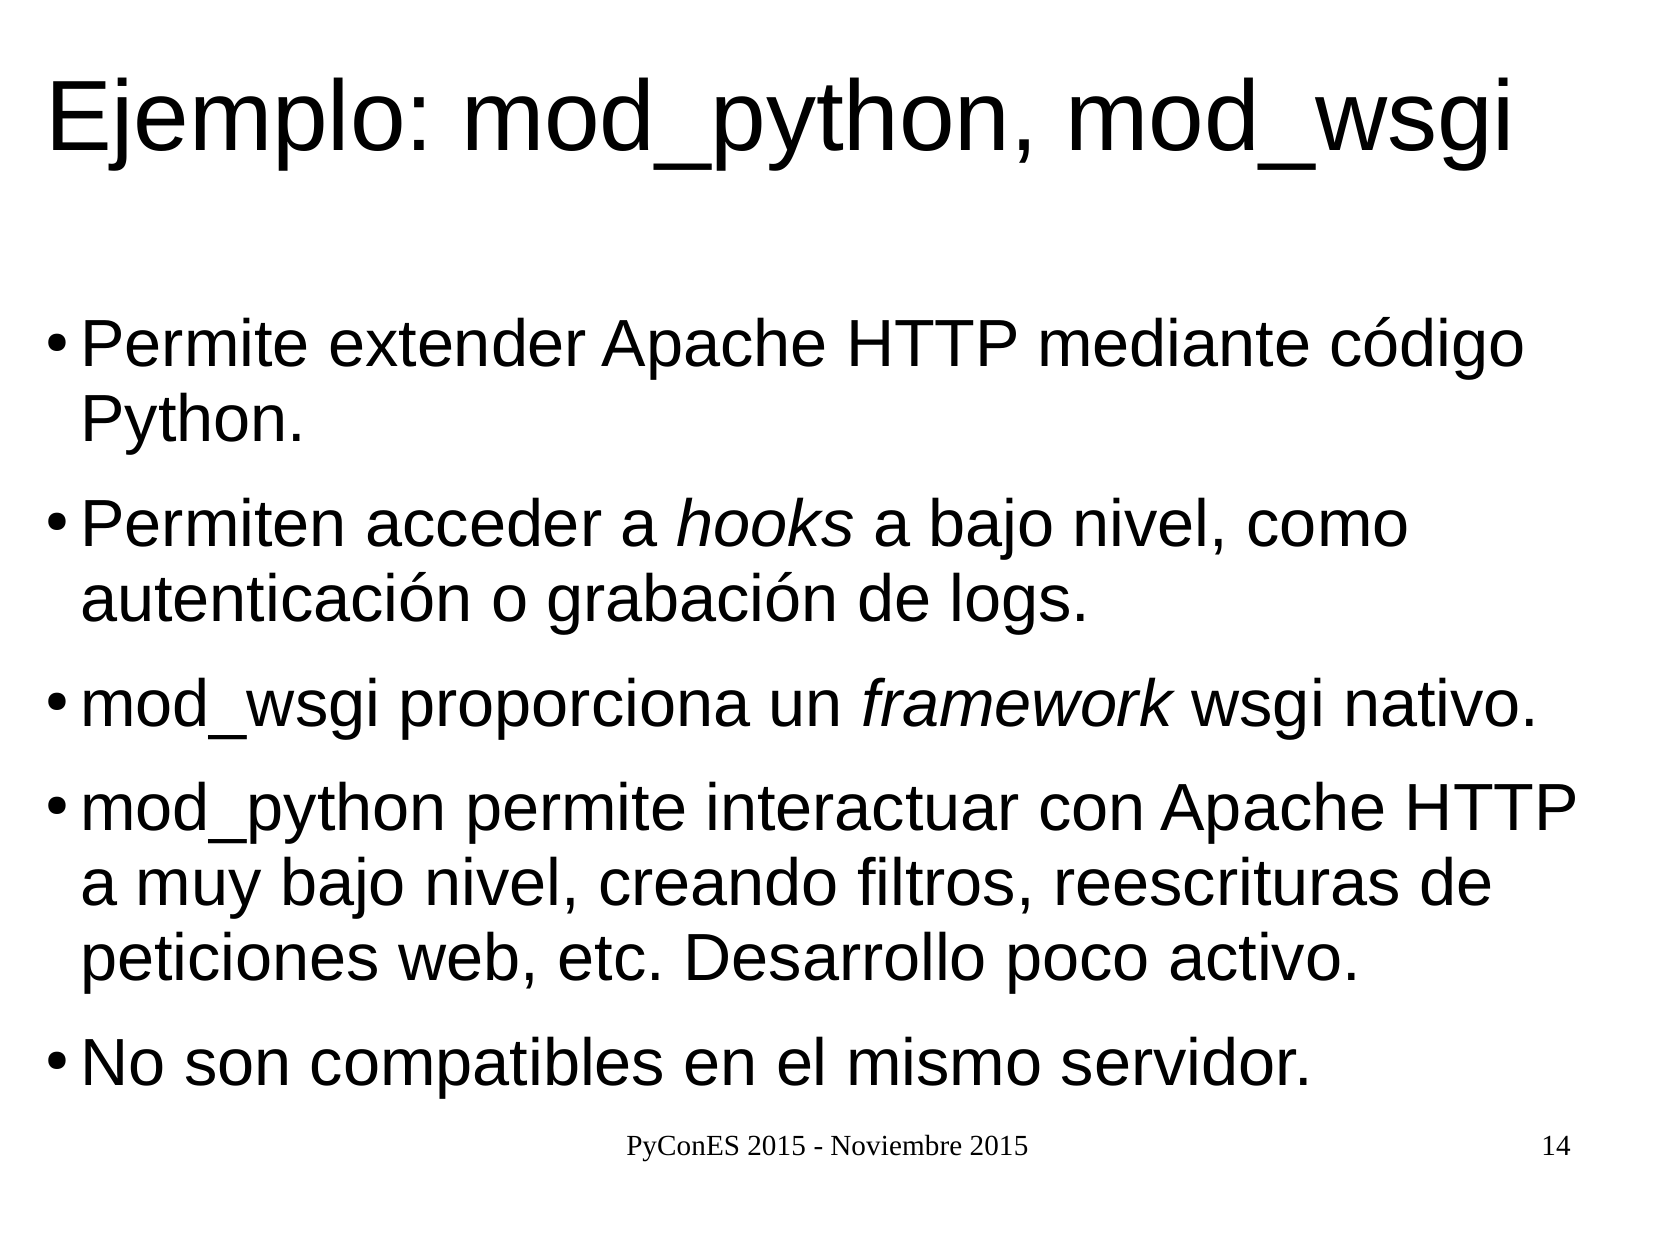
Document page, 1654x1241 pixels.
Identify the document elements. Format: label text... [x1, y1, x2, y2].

subtitle Ejemplo: mod_python, mod_wsgi Permite extender Apache HTTP mediante código Python. Permiten acceder a hooks a bajo nivel, como autenticación o grabación de logs. mod_wsgi proporciona un framework wsgi nativo. mod_python permite interactuar con Apache HTTP a muy bajo nivel, creando filtros, reescrituras de peticiones web, etc. Desarrollo poco activo. No son compatibles en el mismo servidor. [45, 60, 1606, 1100]
